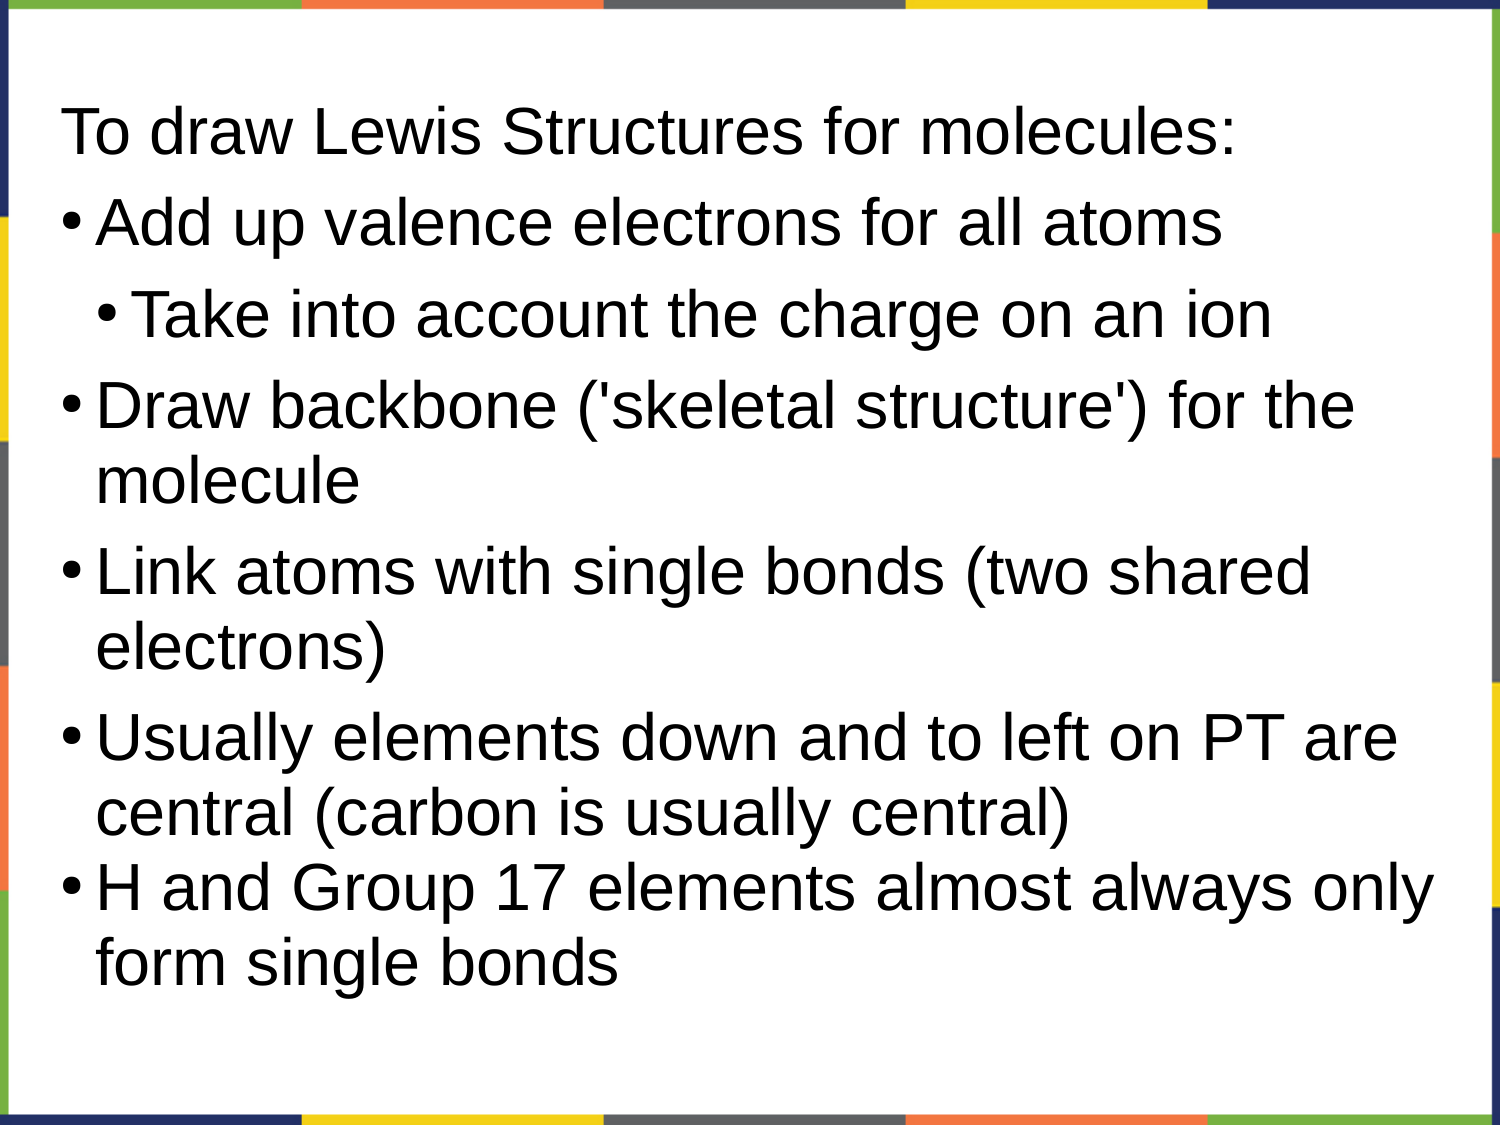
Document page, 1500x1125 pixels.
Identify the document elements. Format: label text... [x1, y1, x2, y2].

picture [0, 0, 1500, 1125]
text_box To draw Lewis Structures for molecules: Add up valence electrons for all atoms Take into account the charge on an ion Draw backbone ('skeletal structure') for the molecule Link atoms with single bonds (two shared electrons) Usually elements down and to left on PT are central (carbon is usually central) H and Group 17 elements almost always only form single bonds [45, 86, 1456, 1066]
